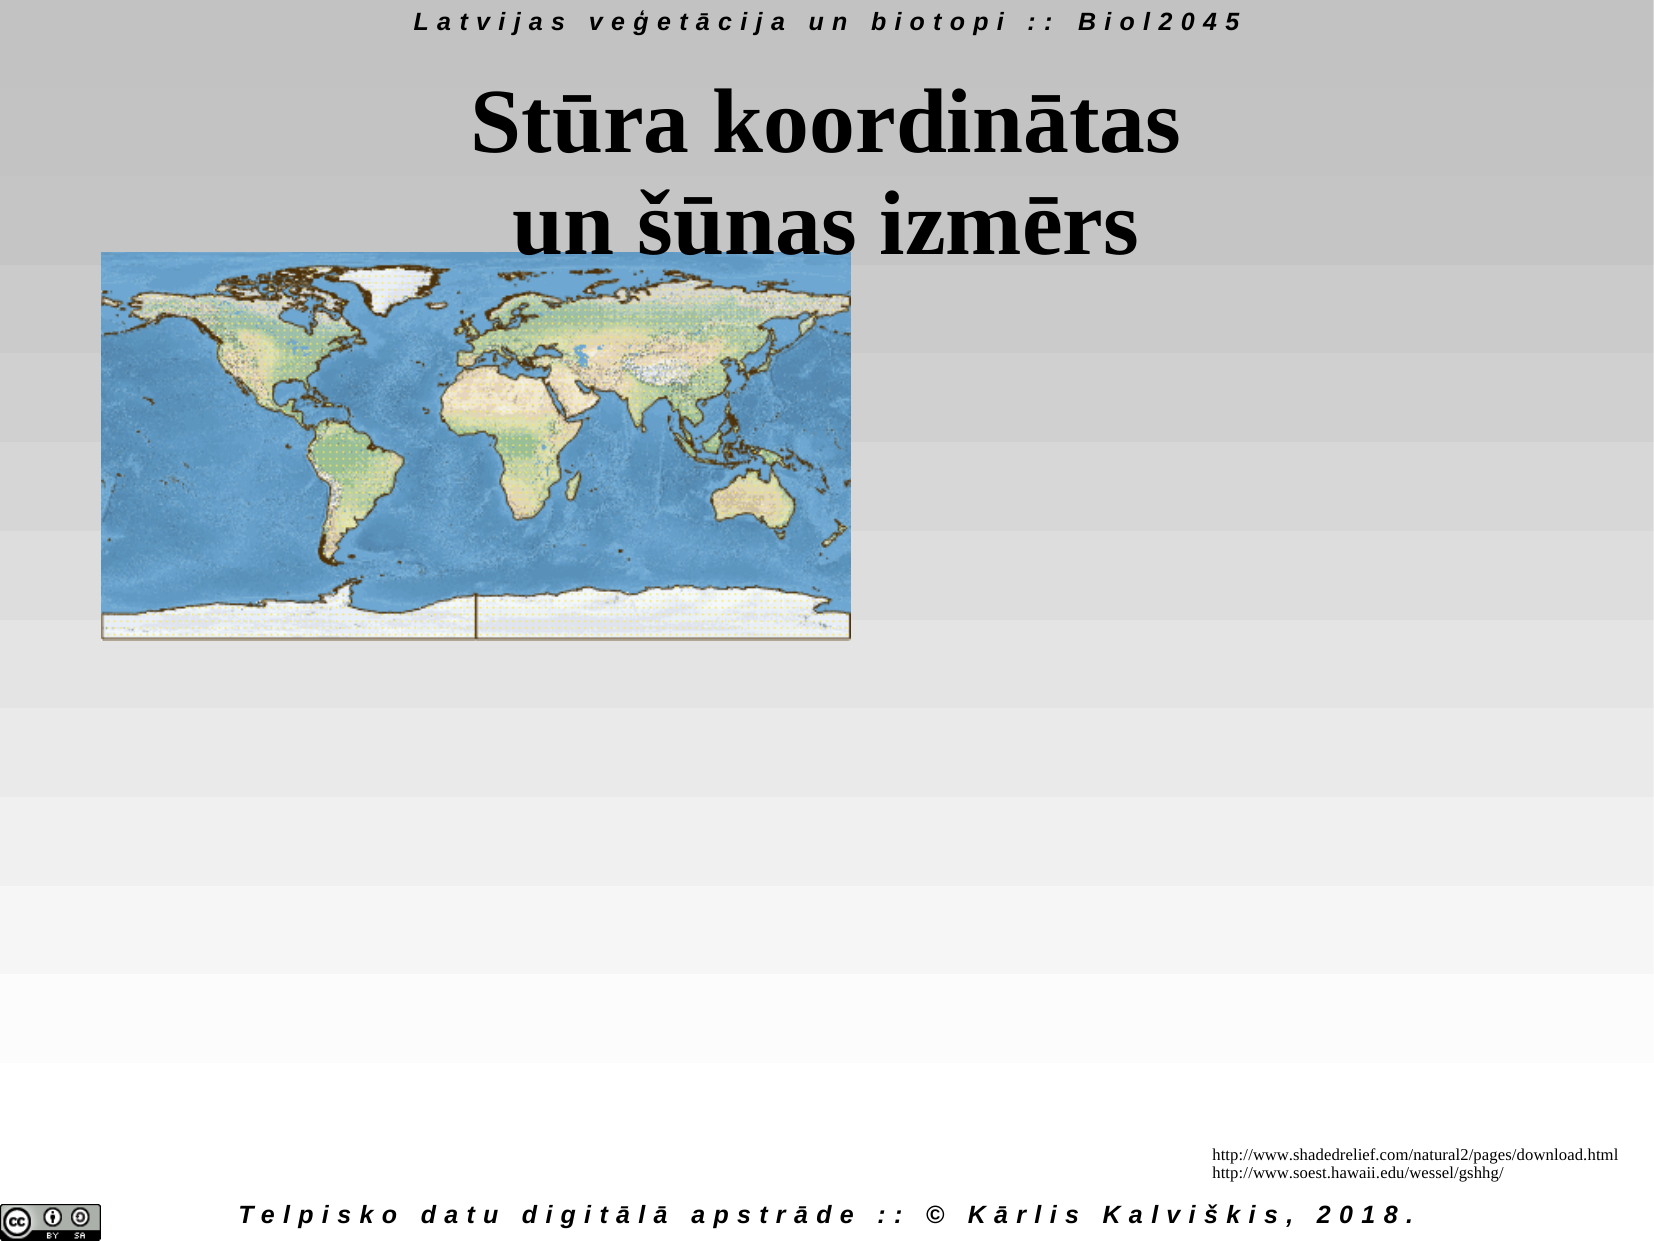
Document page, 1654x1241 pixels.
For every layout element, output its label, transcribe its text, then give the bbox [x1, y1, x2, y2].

title Stūra koordinātas un šūnas izmērs [29, 49, 1625, 296]
picture [0, 0, 1654, 1241]
text_box http://www.shadedrelief.com/natural2/pages/download.html http://www.soest.hawaii.edu/wessel/gshhg/ [1197, 1137, 1634, 1183]
